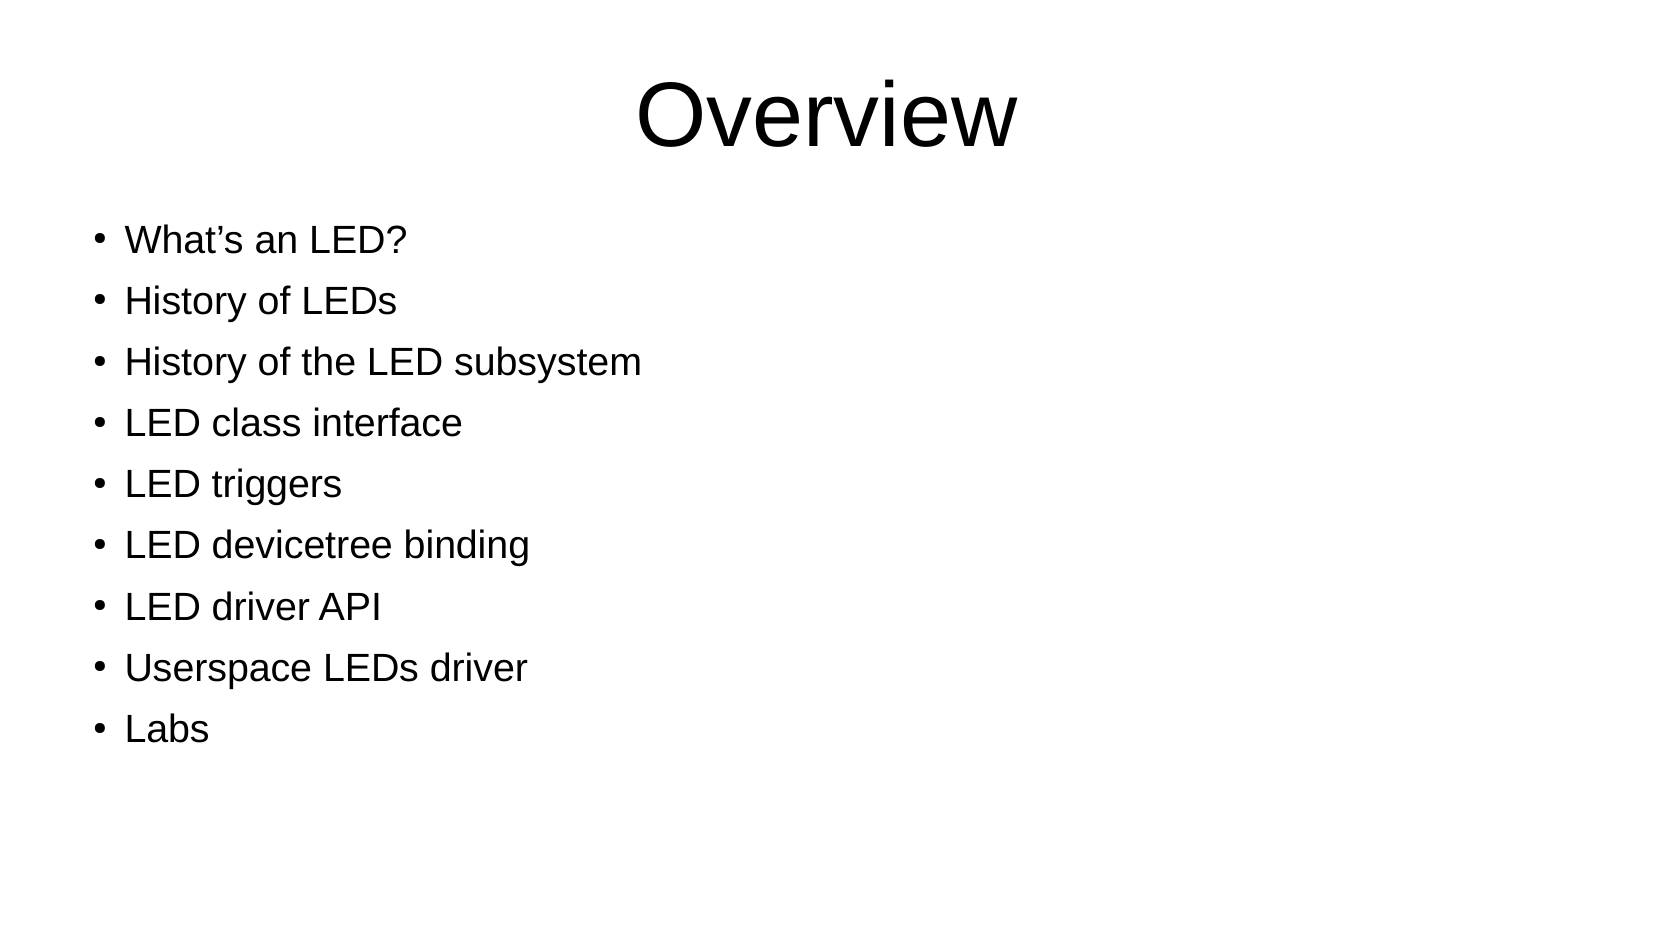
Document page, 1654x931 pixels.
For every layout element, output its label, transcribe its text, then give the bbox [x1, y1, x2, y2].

list What’s an LED? History of LEDs History of the LED subsystem LED class interface LED triggers LED devicetree binding LED driver API Userspace LEDs driver Labs [82, 217, 1571, 758]
title Overview [82, 37, 1571, 193]
